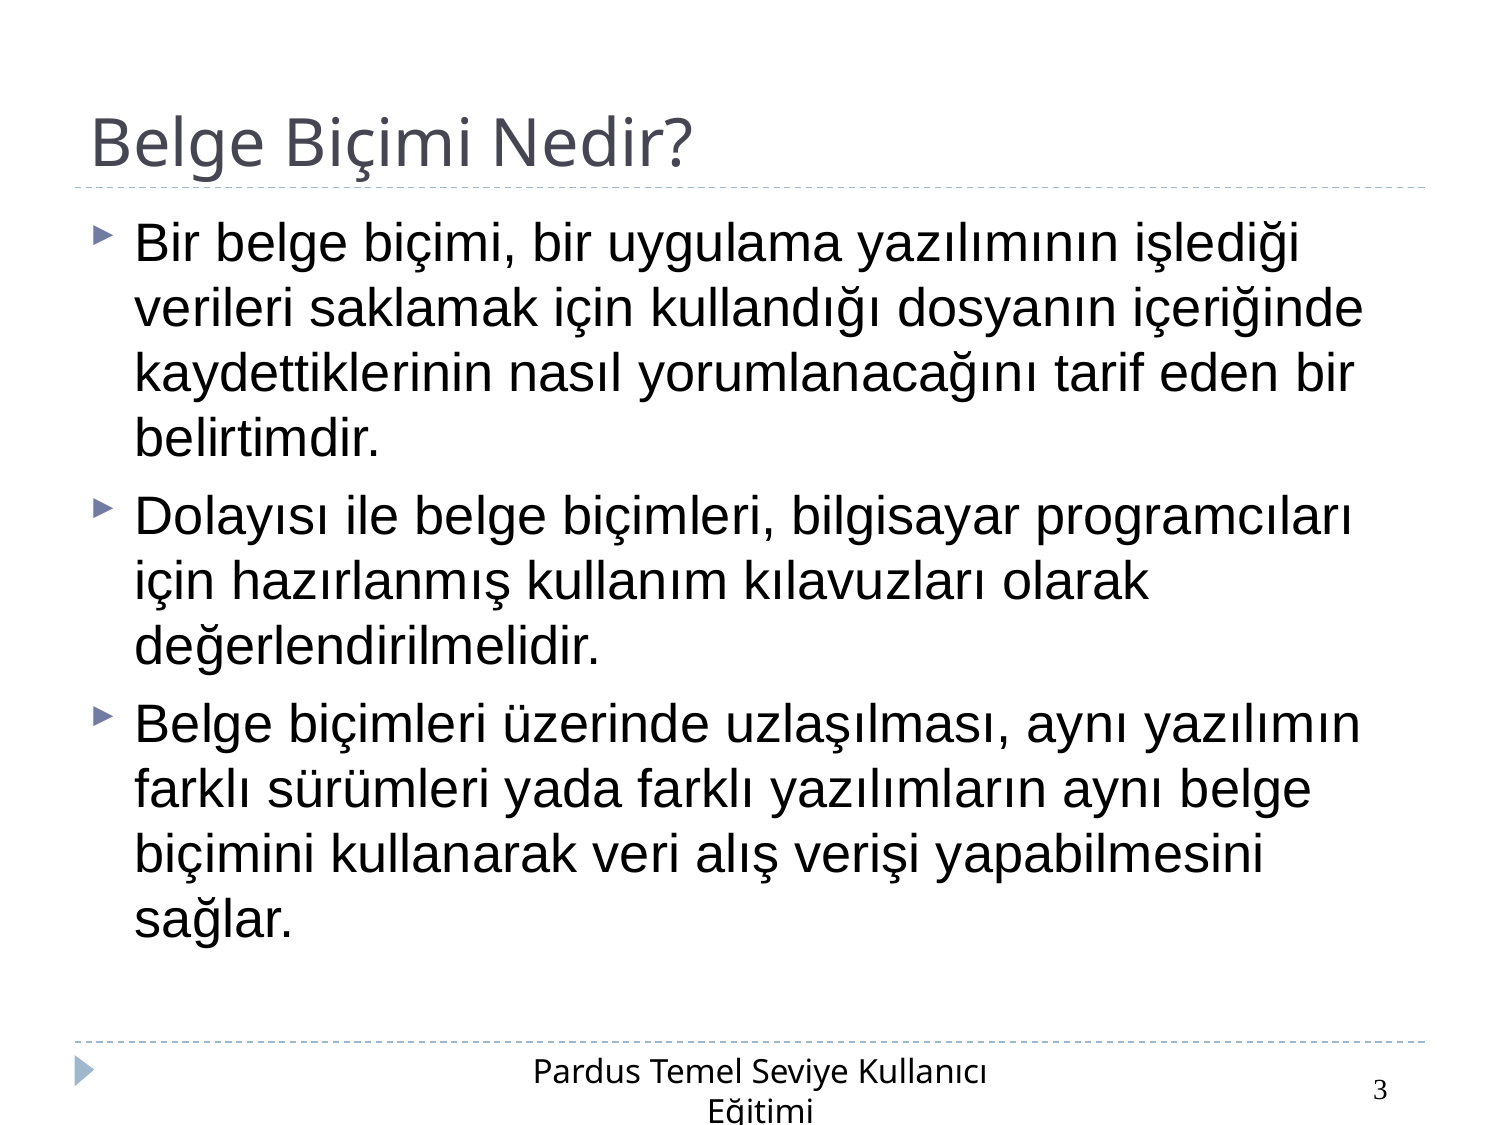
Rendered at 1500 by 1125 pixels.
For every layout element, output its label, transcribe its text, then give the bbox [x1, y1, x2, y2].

title Belge Biçimi Nedir? [75, 24, 1425, 188]
list Bir belge biçimi, bir uygulama yazılımının işlediği verileri saklamak için kullandığı dosyanın içeriğinde kaydettiklerinin nasıl yorumlanacağını tarif eden bir belirtimdir. Dolayısı ile belge biçimleri, bilgisayar programcıları için hazırlanmış kullanım kılavuzları olarak değerlendirilmelidir. Belge biçimleri üzerinde uzlaşılması, aynı yazılımın farklı sürümleri yada farklı yazılımların aynı belge biçimini kullanarak veri alış verişi yapabilmesini sağlar. [75, 200, 1425, 1010]
